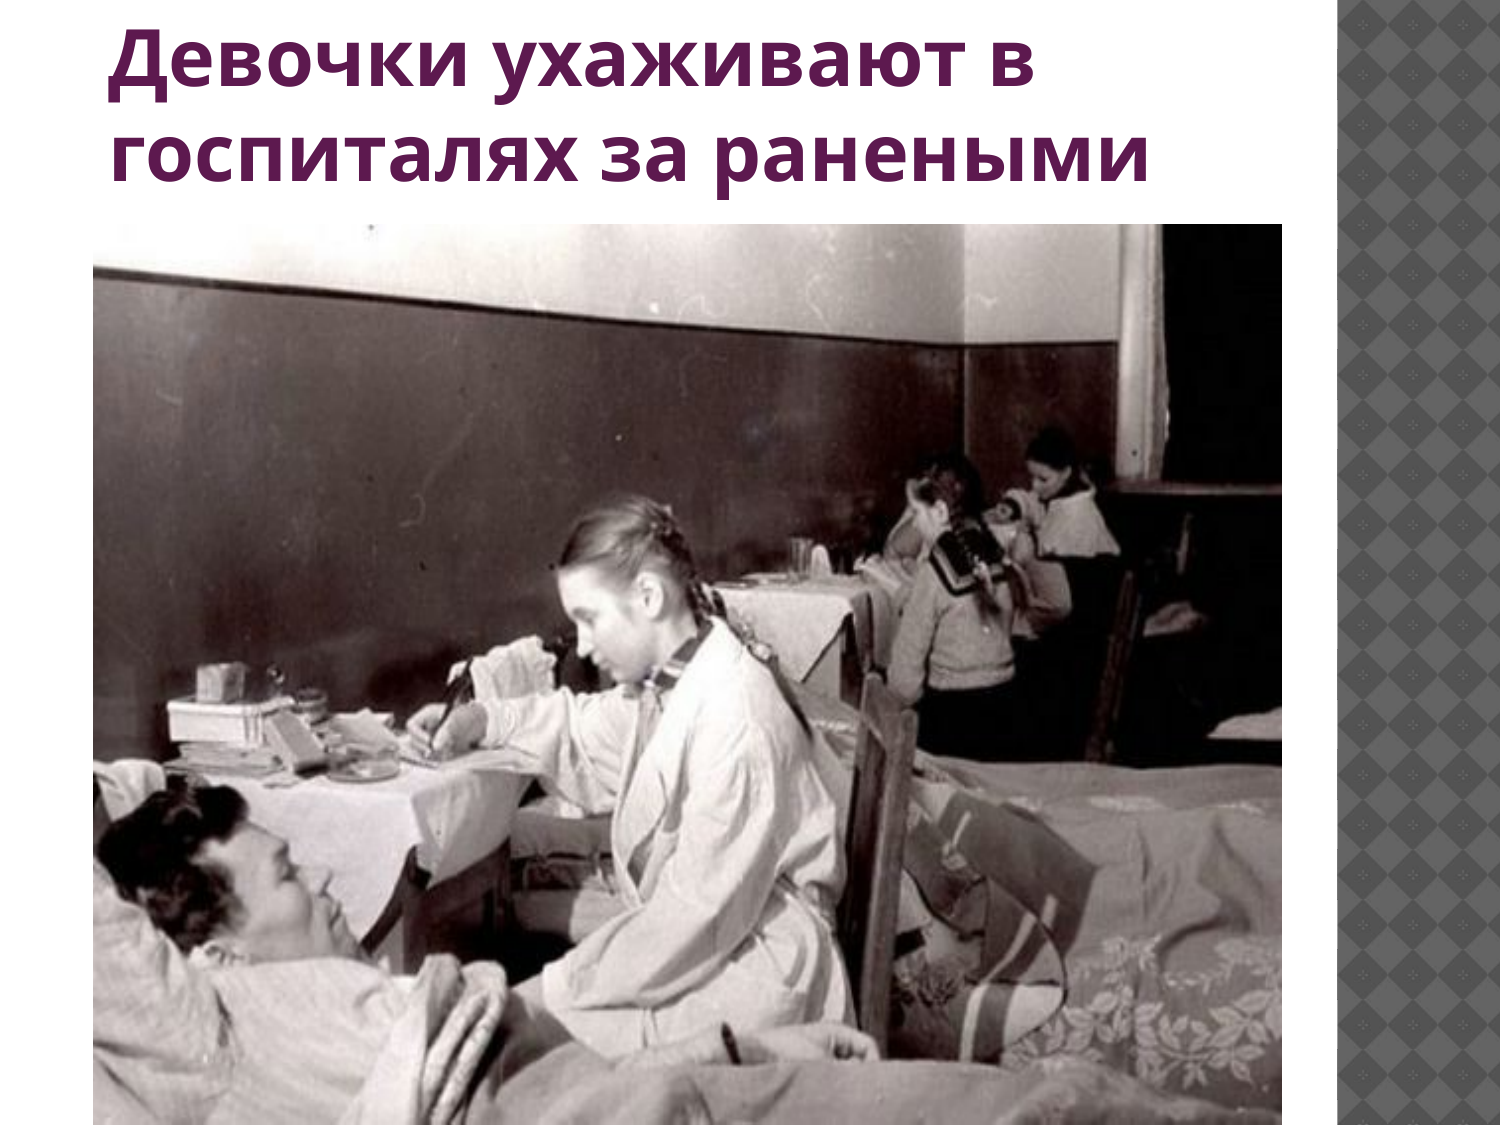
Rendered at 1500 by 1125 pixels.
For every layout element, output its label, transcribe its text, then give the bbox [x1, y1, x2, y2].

title Девочки ухаживают в госпиталях за ранеными [93, 0, 1336, 223]
picture [93, 224, 1282, 1125]
